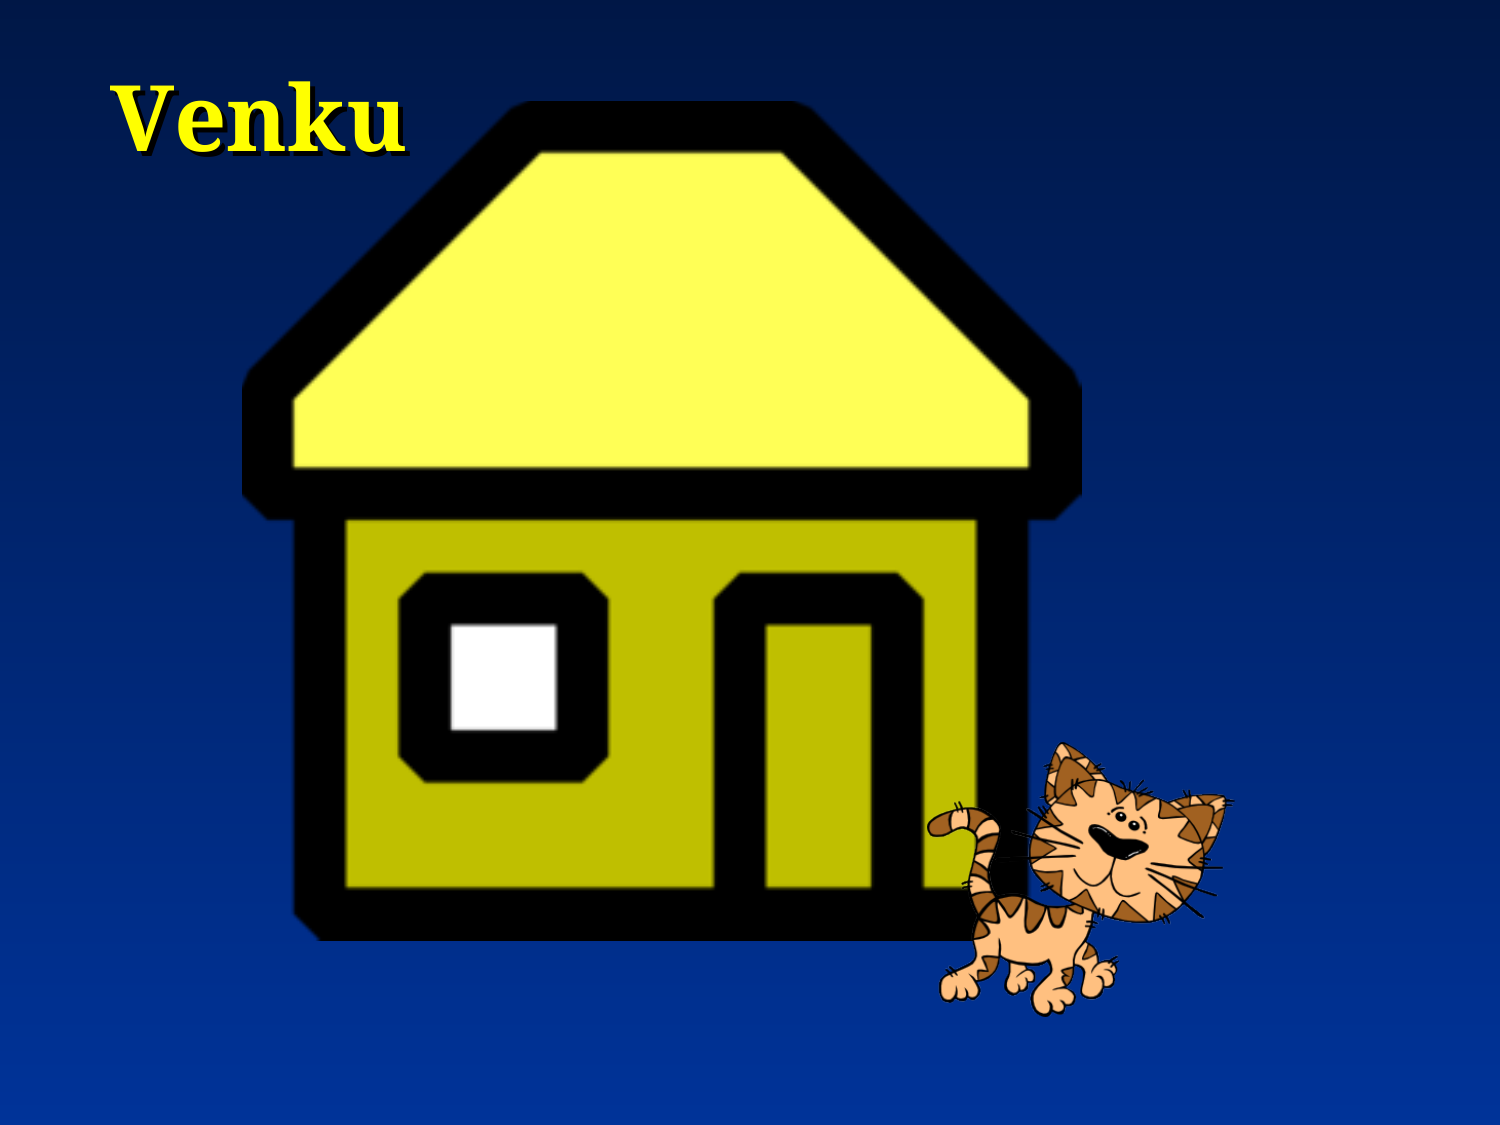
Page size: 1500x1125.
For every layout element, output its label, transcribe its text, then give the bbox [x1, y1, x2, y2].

title Venku [74, 45, 443, 185]
picture [242, 101, 1235, 1017]
